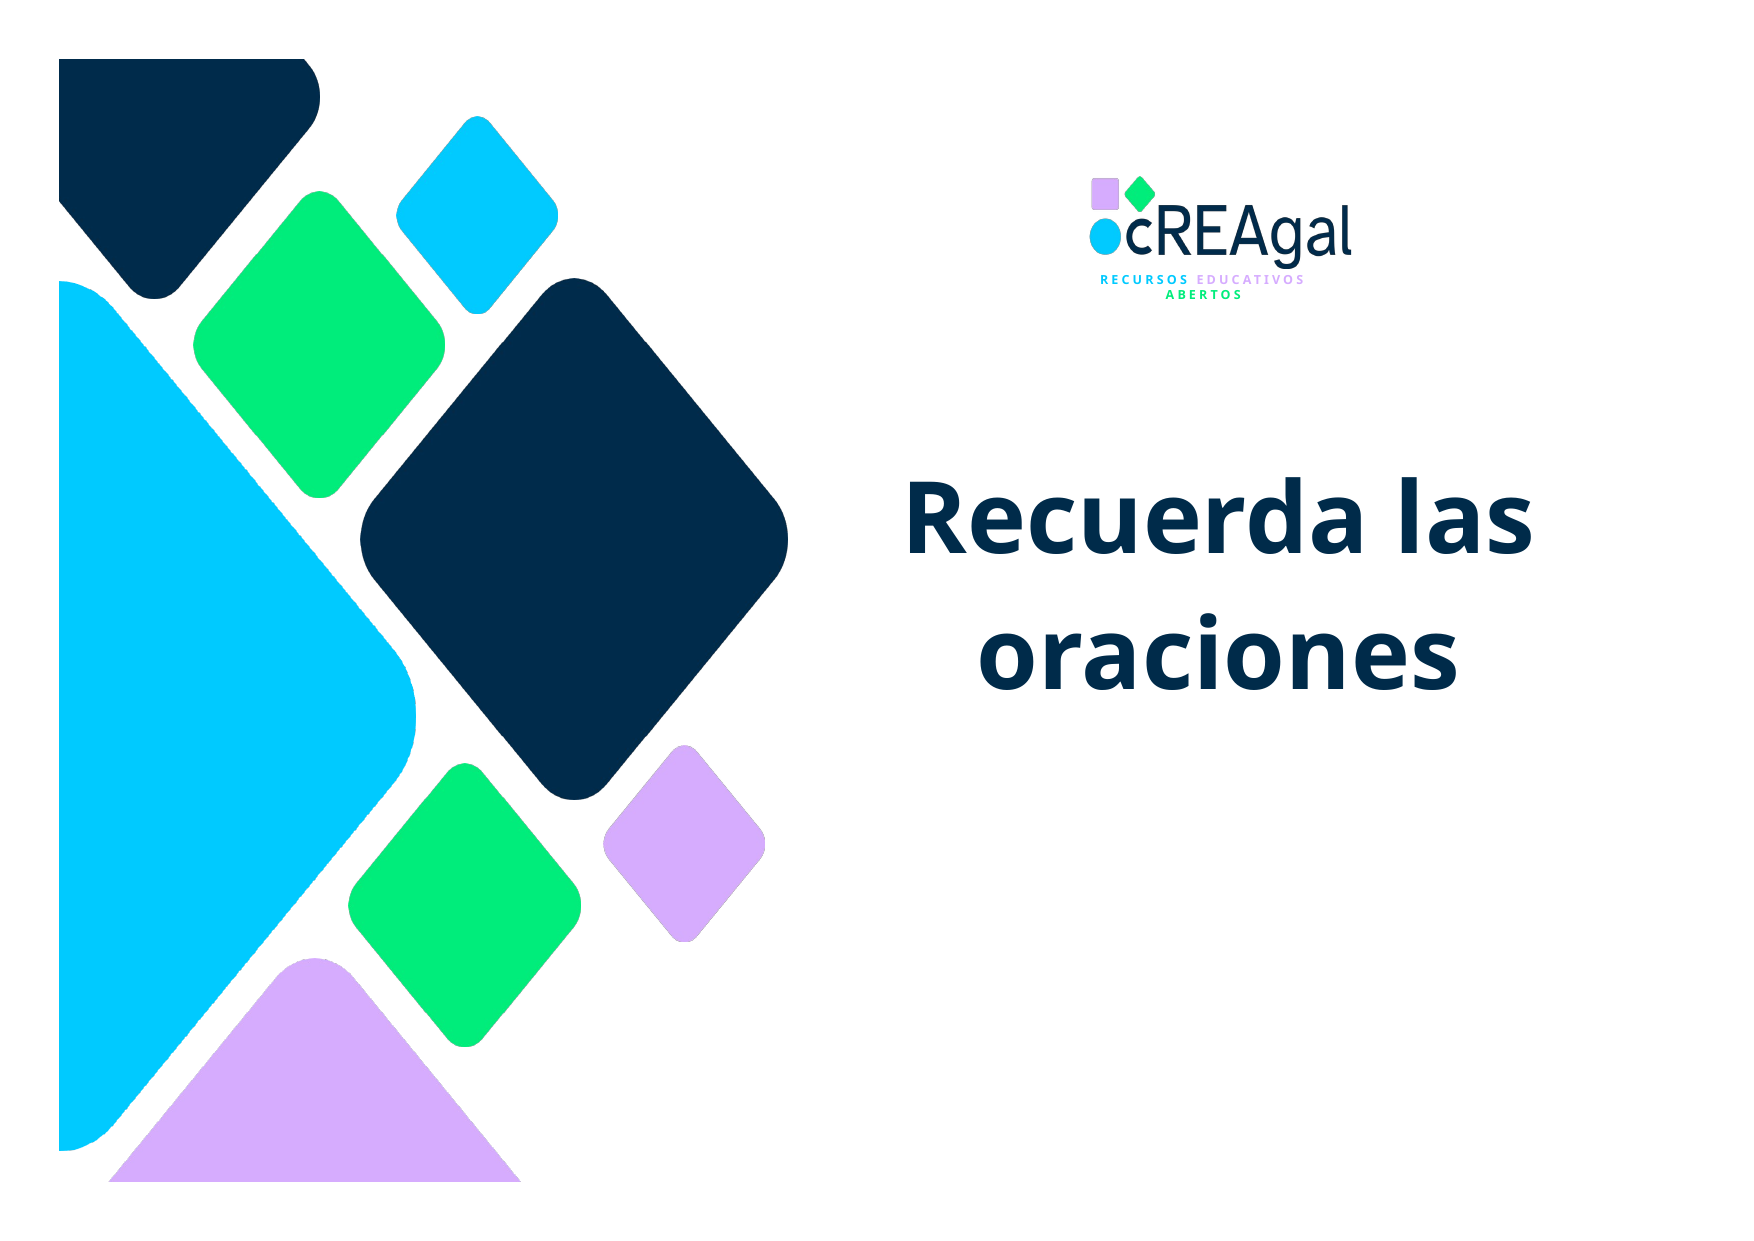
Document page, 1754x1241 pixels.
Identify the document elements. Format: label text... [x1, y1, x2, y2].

picture [1089, 176, 1352, 269]
title Recuerda las oraciones [856, 413, 1581, 753]
picture [481, 116, 558, 208]
picture [59, 59, 788, 1182]
